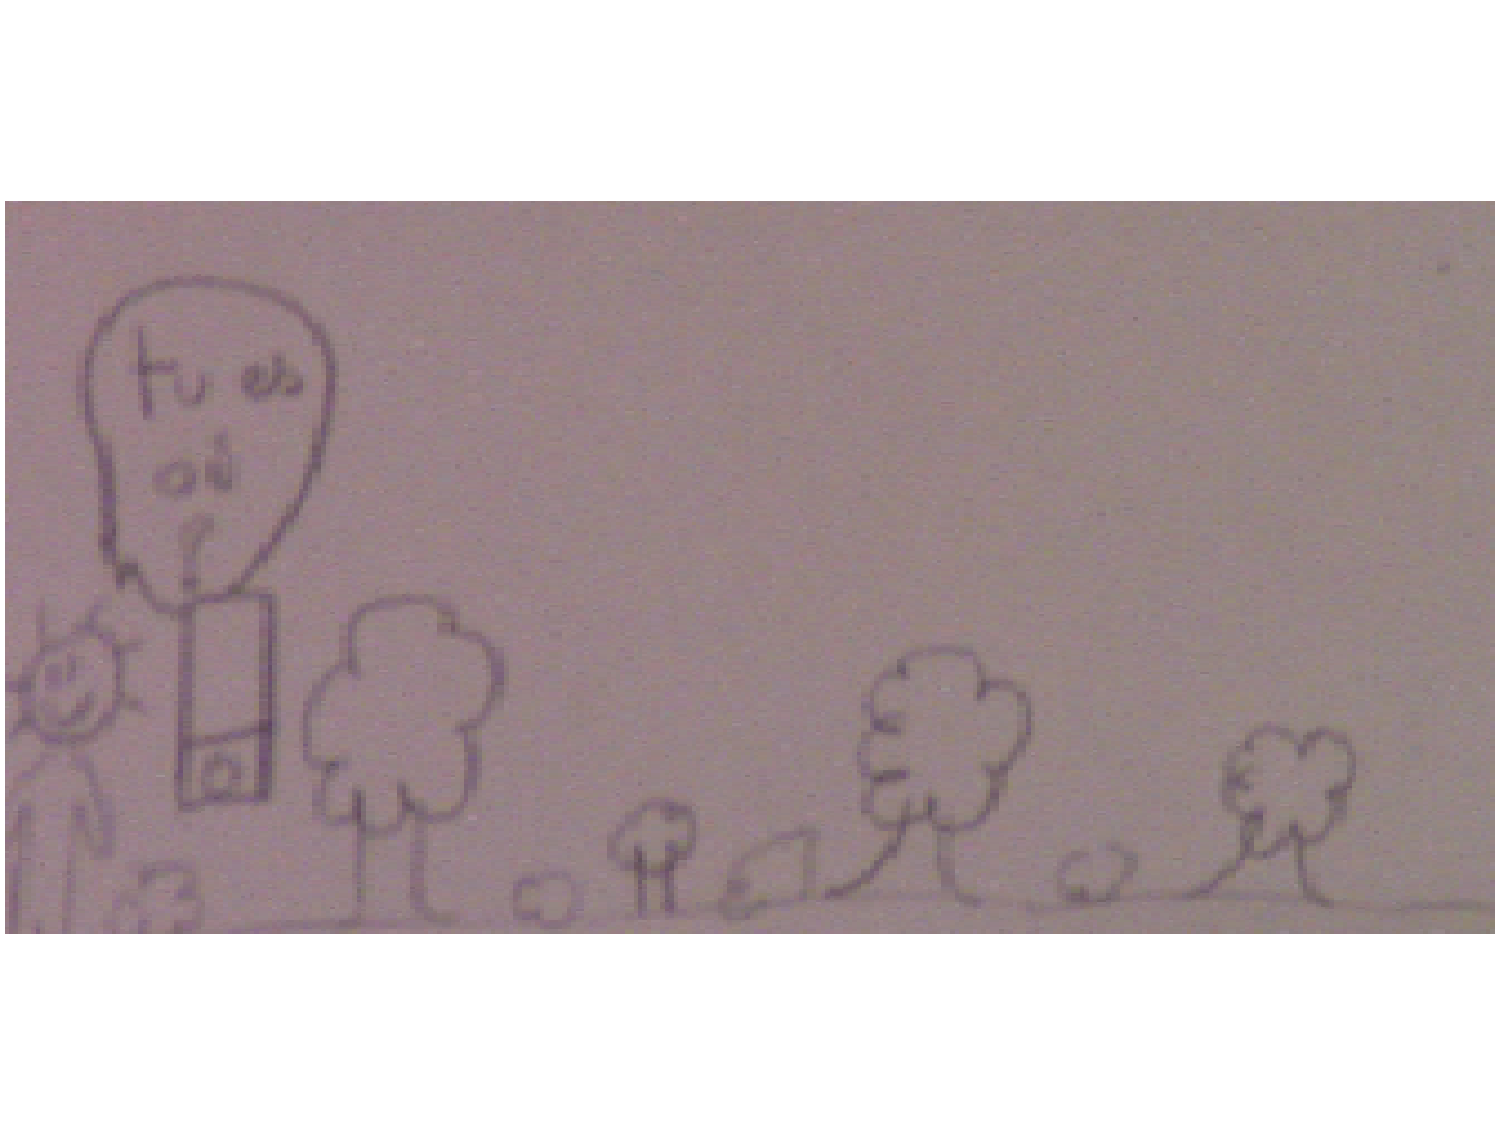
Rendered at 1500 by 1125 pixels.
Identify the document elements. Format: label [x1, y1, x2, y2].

picture [5, 201, 1495, 934]
